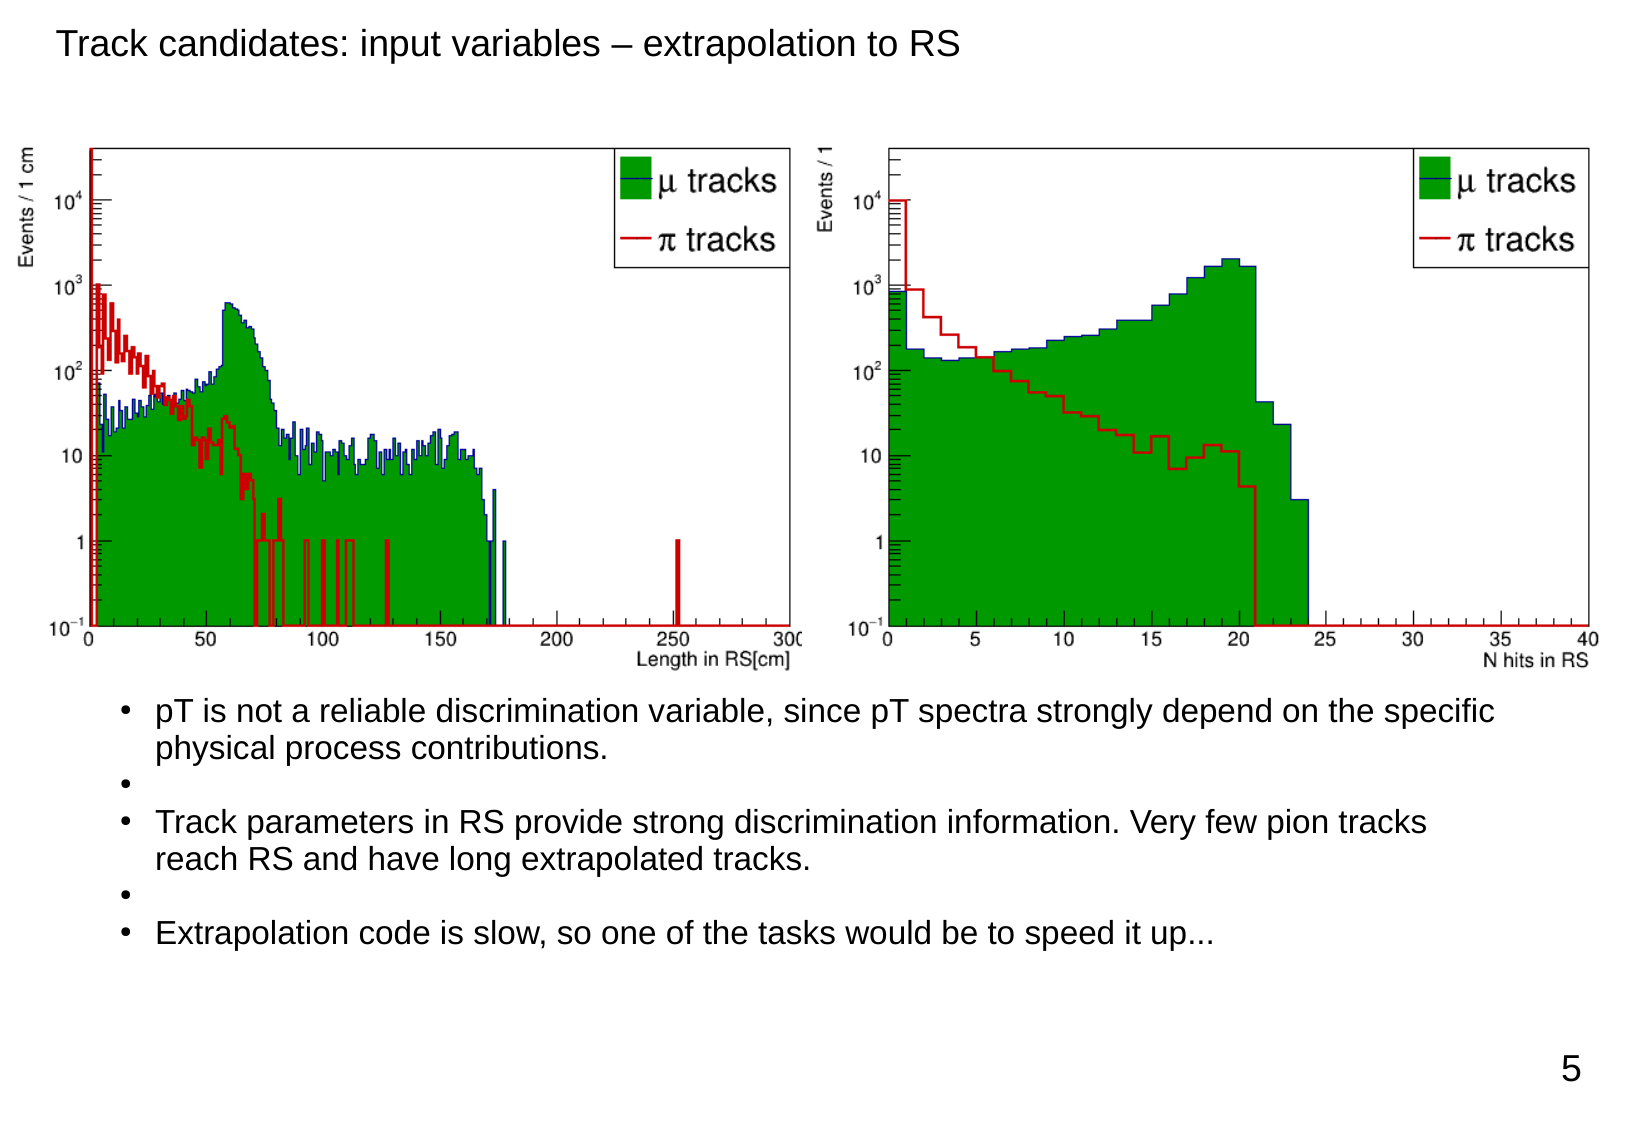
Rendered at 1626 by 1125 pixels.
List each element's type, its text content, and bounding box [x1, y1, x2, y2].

text_box <number> [1546, 1039, 1625, 1111]
text_box Track candidates: input variables – extrapolation to RS [40, 15, 977, 72]
picture [3, 89, 1625, 686]
text_box pT is not a reliable discrimination variable, since pT spectra strongly depend on the specific physical process contributions. Track parameters in RS provide strong discrimination information. Very few pion tracks reach RS and have long extrapolated tracks. Extrapolation code is slow, so one of the tasks would be to speed it up... [105, 685, 1533, 1076]
